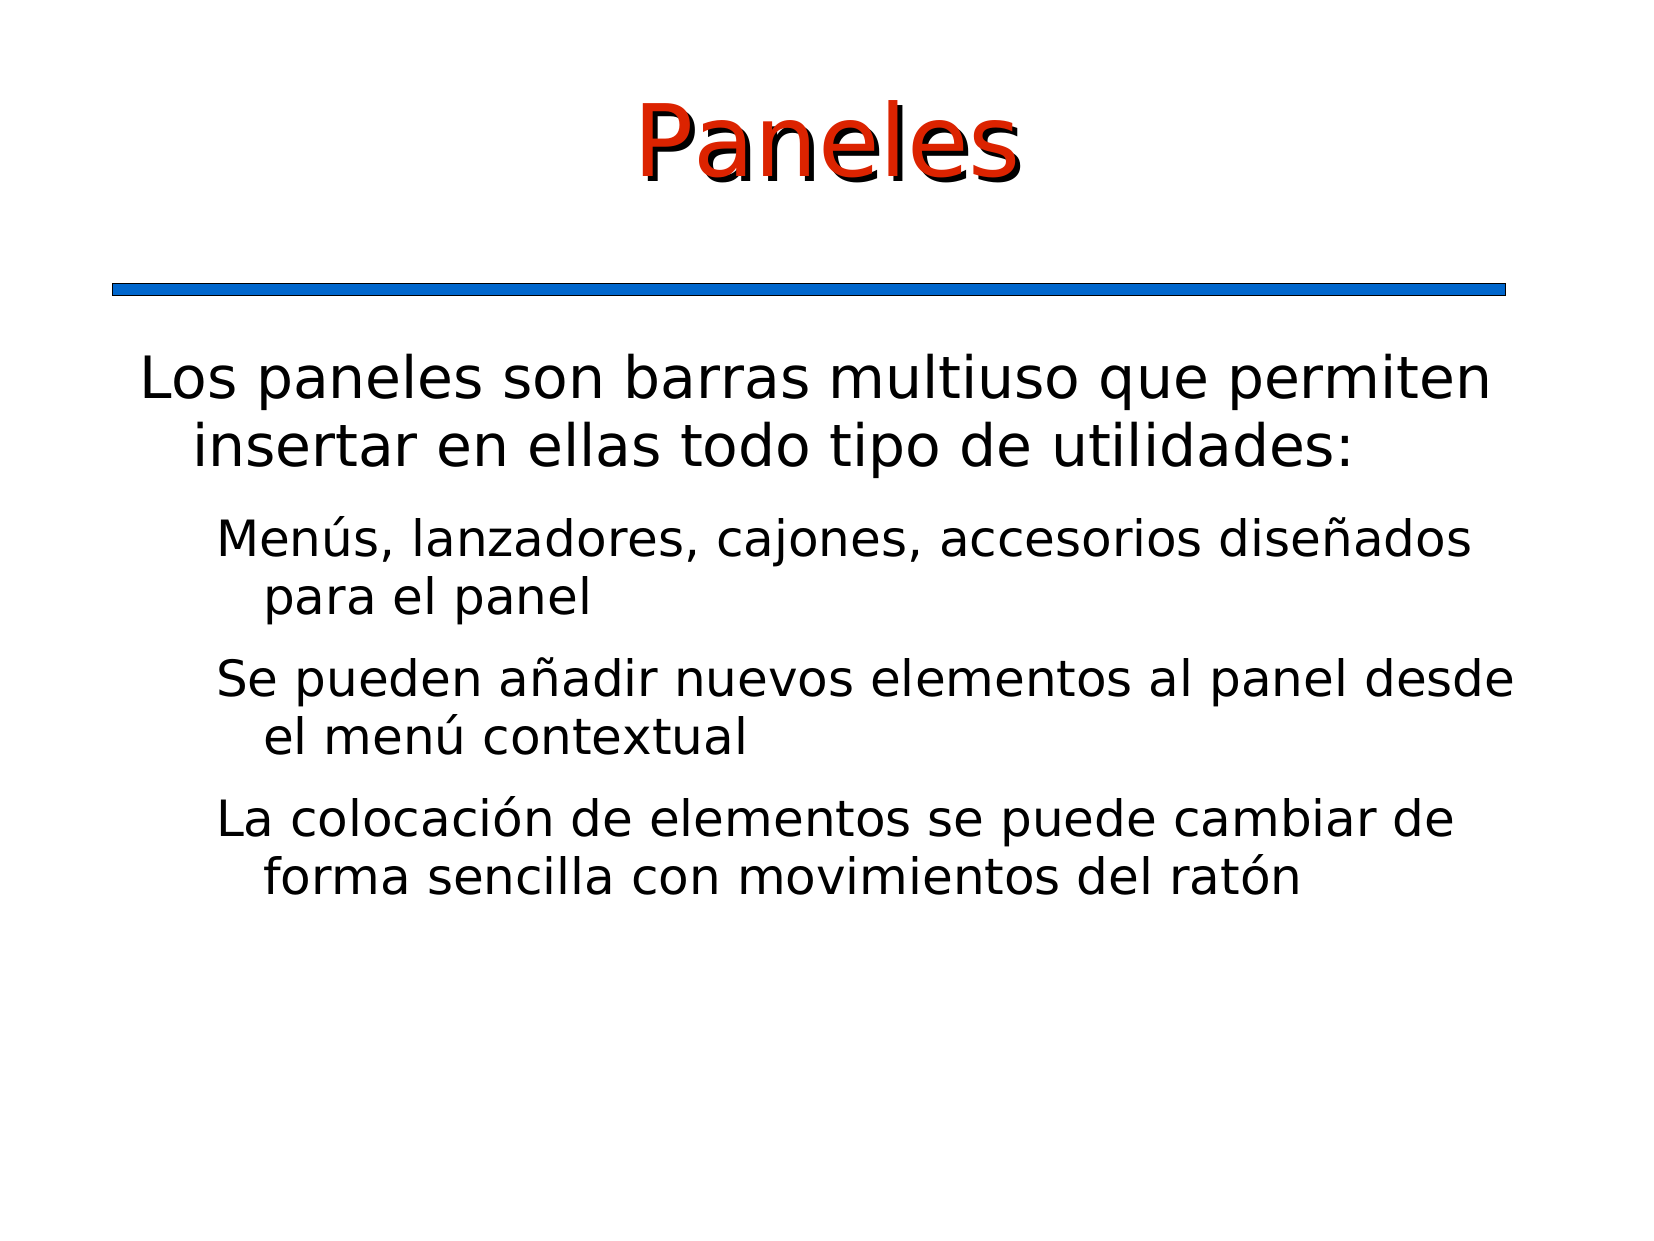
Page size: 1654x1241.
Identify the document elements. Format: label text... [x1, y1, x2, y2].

title Paneles [121, 37, 1534, 246]
list Los paneles son barras multiuso que permiten insertar en ellas todo tipo de utilidades: Menús, lanzadores, cajones, accesorios diseñados para el panel Se pueden añadir nuevos elementos al panel desde el menú contextual La colocación de elementos se puede cambiar de forma sencilla con movimientos del ratón [121, 344, 1534, 1127]
